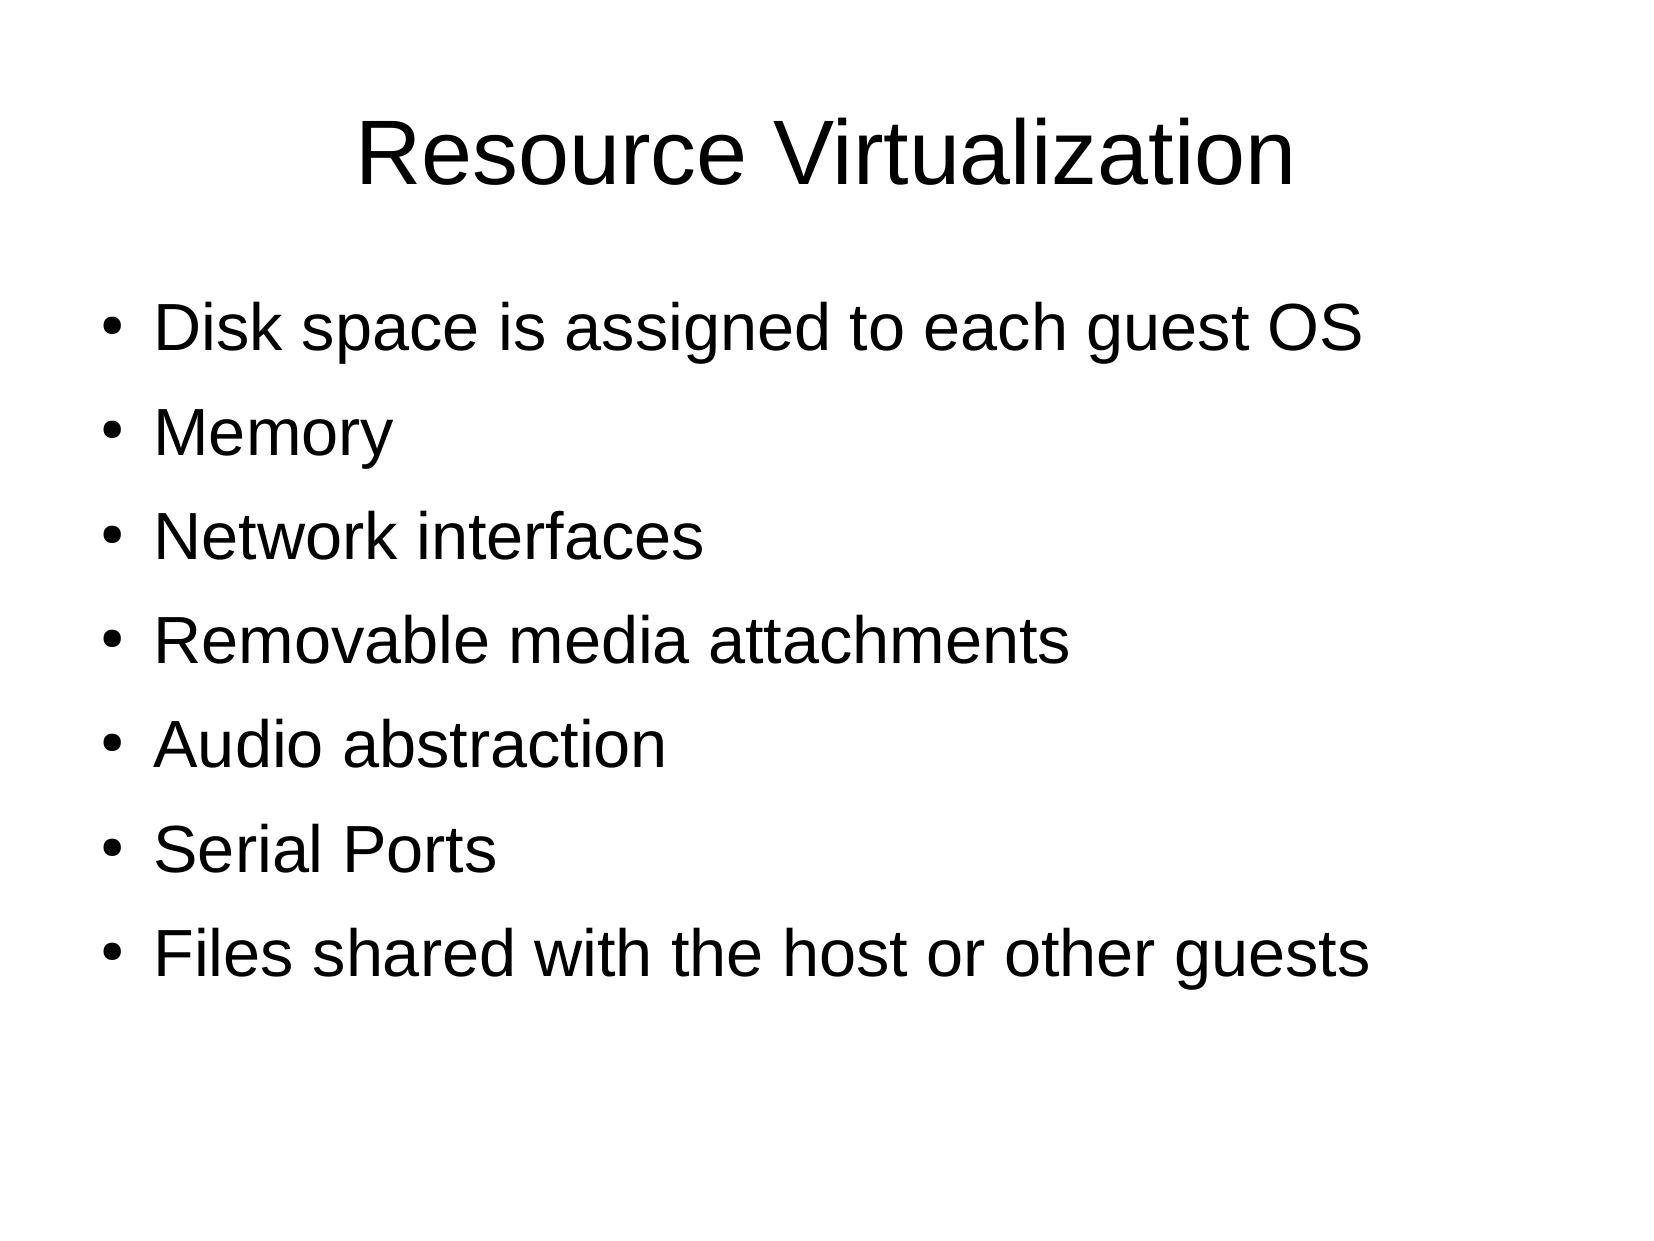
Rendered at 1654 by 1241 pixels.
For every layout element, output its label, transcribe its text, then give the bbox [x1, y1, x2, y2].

title Resource Virtualization [82, 56, 1571, 250]
list Disk space is assigned to each guest OS Memory Network interfaces Removable media attachments Audio abstraction Serial Ports Files shared with the host or other guests [82, 290, 1571, 1094]
